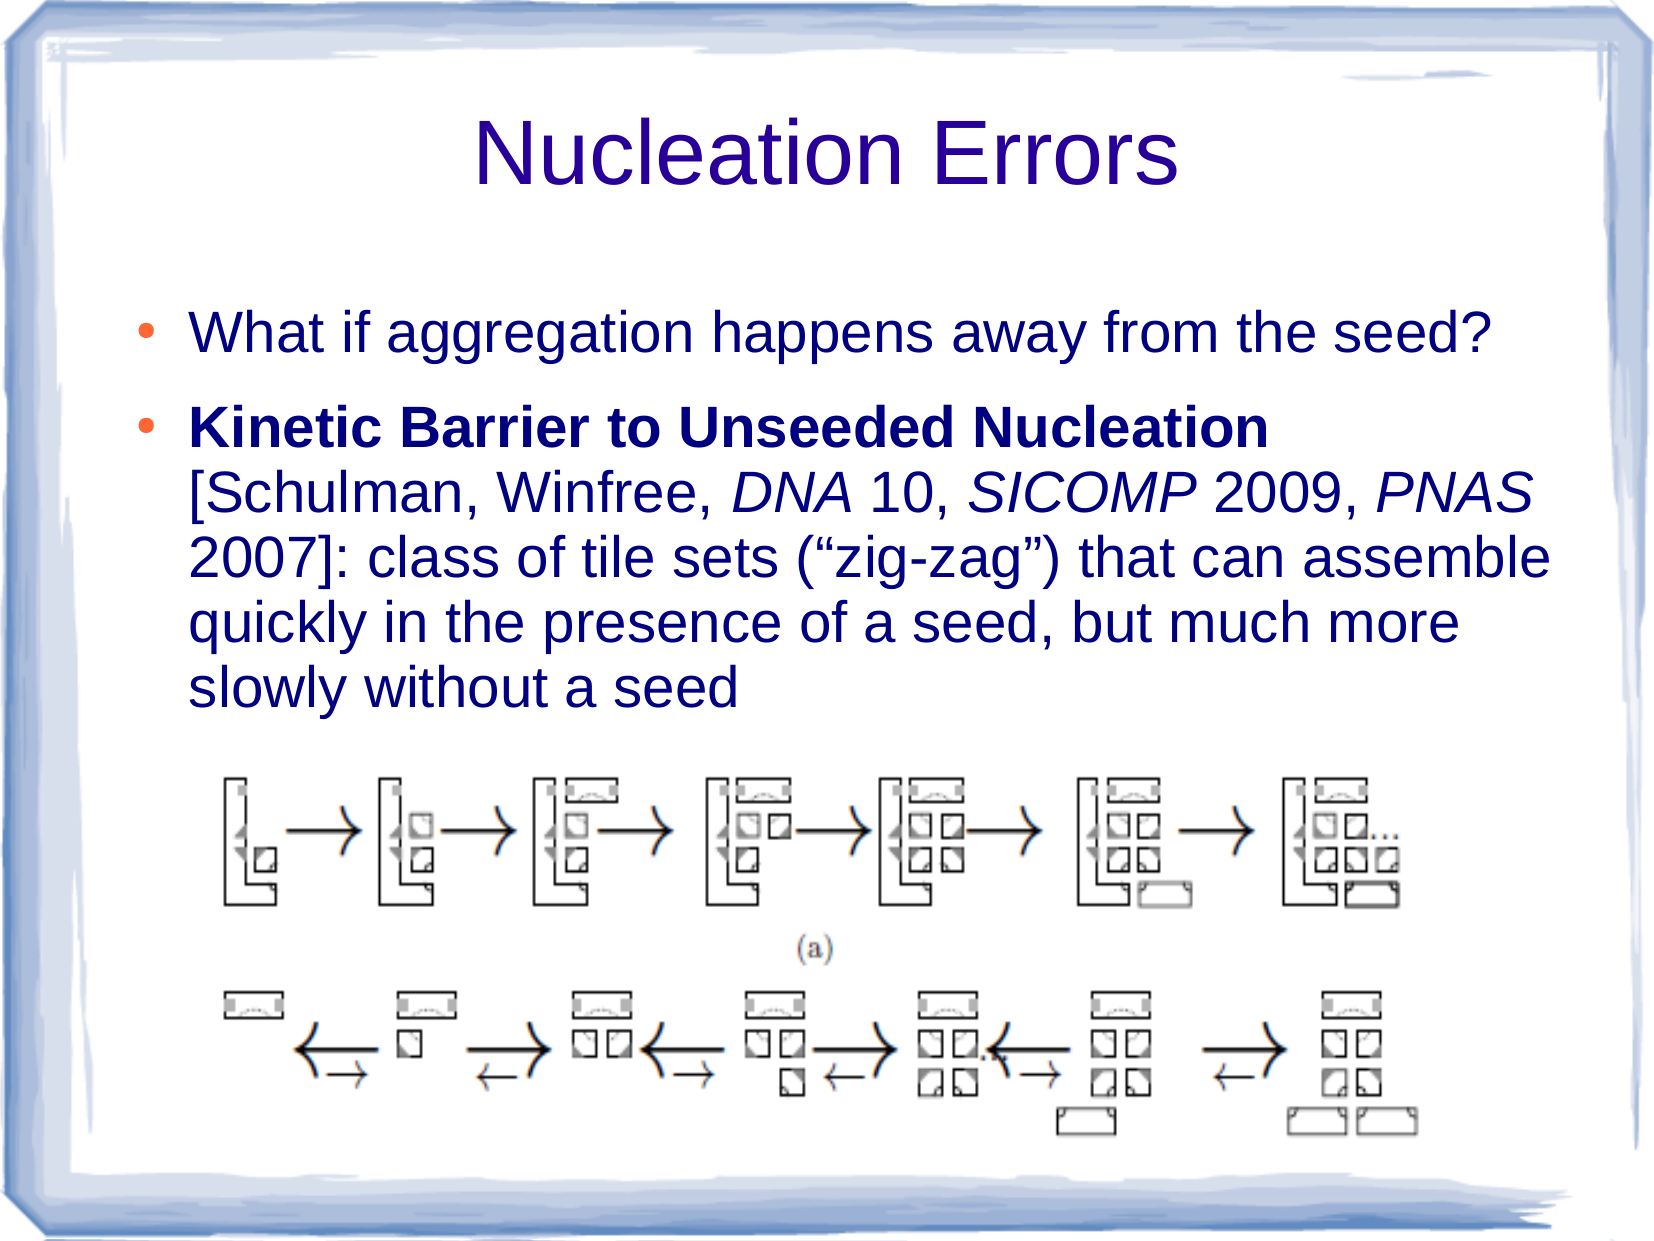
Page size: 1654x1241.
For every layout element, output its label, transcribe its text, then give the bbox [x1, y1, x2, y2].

list What if aggregation happens away from the seed? Kinetic Barrier to Unseeded Nucleation [Schulman, Winfree, DNA 10, SICOMP 2009, PNAS 2007]: class of tile sets (“zig-zag”) that can assemble quickly in the presence of a seed, but much more slowly without a seed [118, 300, 1571, 721]
picture [0, 0, 1654, 1241]
title Nucleation Errors [82, 49, 1571, 257]
